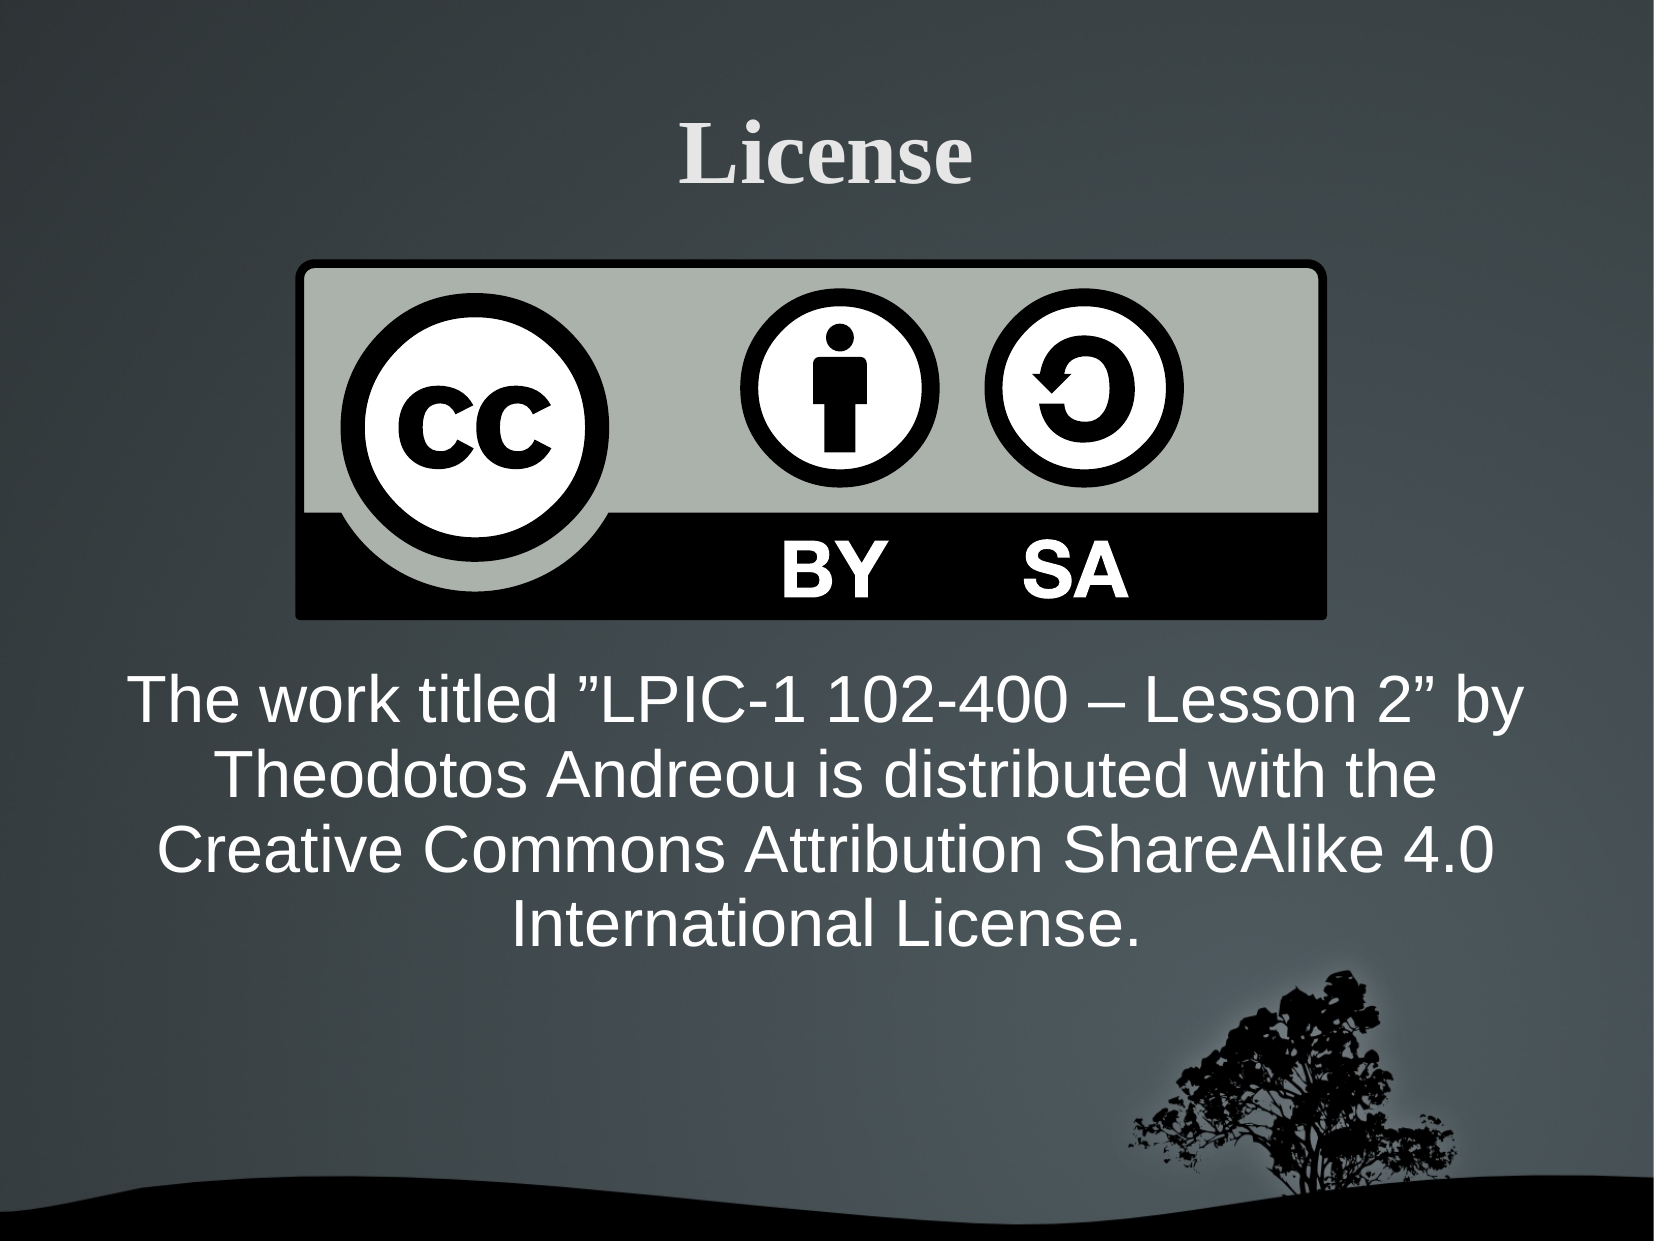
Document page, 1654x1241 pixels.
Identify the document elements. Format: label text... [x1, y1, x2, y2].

title License [82, 49, 1571, 257]
picture [0, 0, 1654, 1241]
subtitle The work titled ”LPIC-1 102-400 – Lesson 2” by Theodotos Andreou is distributed with the Creative Commons Attribution ShareAlike 4.0 International License. [82, 290, 1571, 1109]
